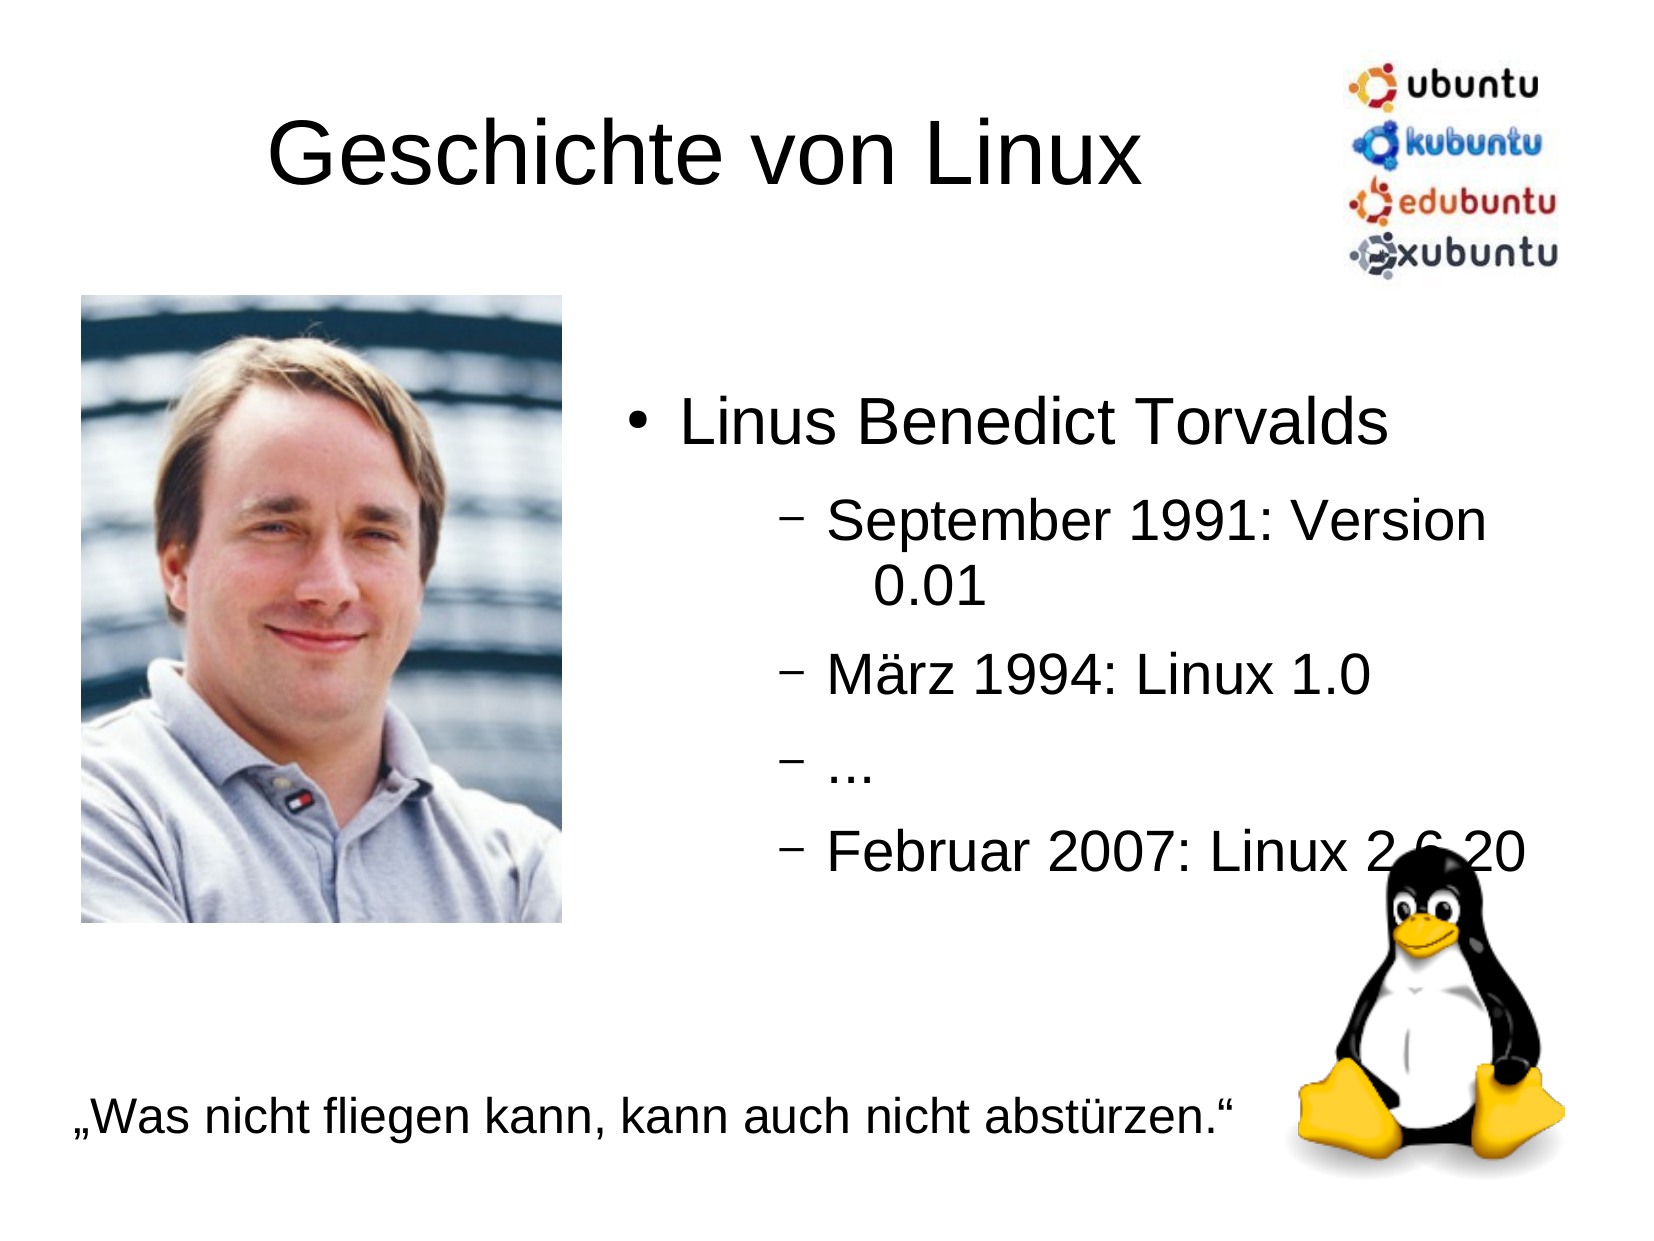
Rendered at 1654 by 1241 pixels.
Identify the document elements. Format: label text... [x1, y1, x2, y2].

picture [1280, 847, 1565, 1182]
picture [1343, 50, 1565, 296]
list Linus Benedict Torvalds September 1991: Version 0.01 März 1994: Linux 1.0 ... Februar 2007: Linux 2.6.20 [590, 383, 1571, 1241]
text_box „Was nicht fliegen kann, kann auch nicht abstürzen.“ [59, 1081, 1270, 1152]
picture [81, 295, 562, 923]
title Geschichte von Linux [82, 49, 1329, 257]
